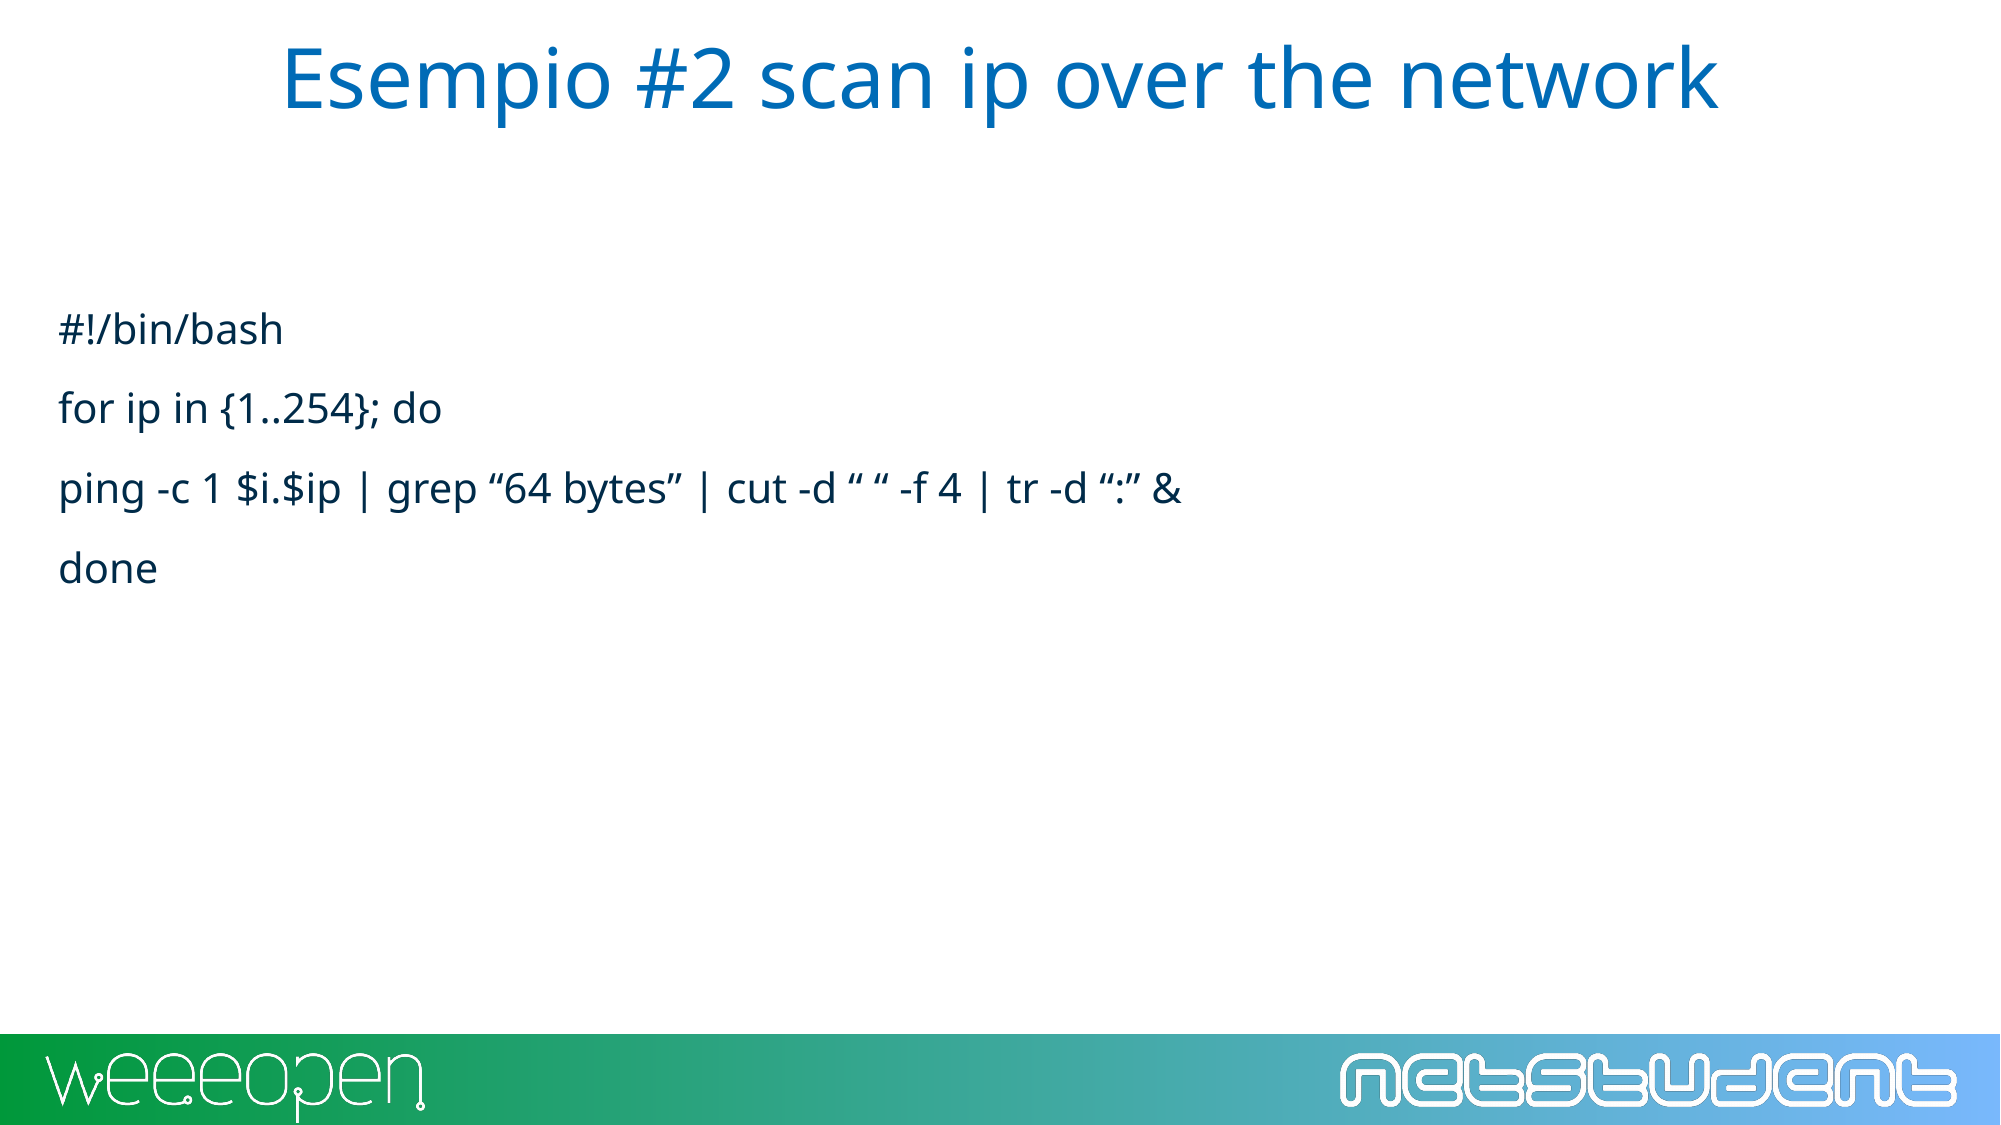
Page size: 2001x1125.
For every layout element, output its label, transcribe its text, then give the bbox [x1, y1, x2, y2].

picture [45, 1053, 425, 1123]
title Esempio #2 scan ip over the network [43, 29, 1959, 247]
list #!/bin/bash for ip in {1..254}; do ping -c 1 $i.$ip | grep “64 bytes” | cut -d “ “ -f 4 | tr -d “:” & done [43, 295, 1959, 1010]
picture [1340, 1053, 1957, 1107]
